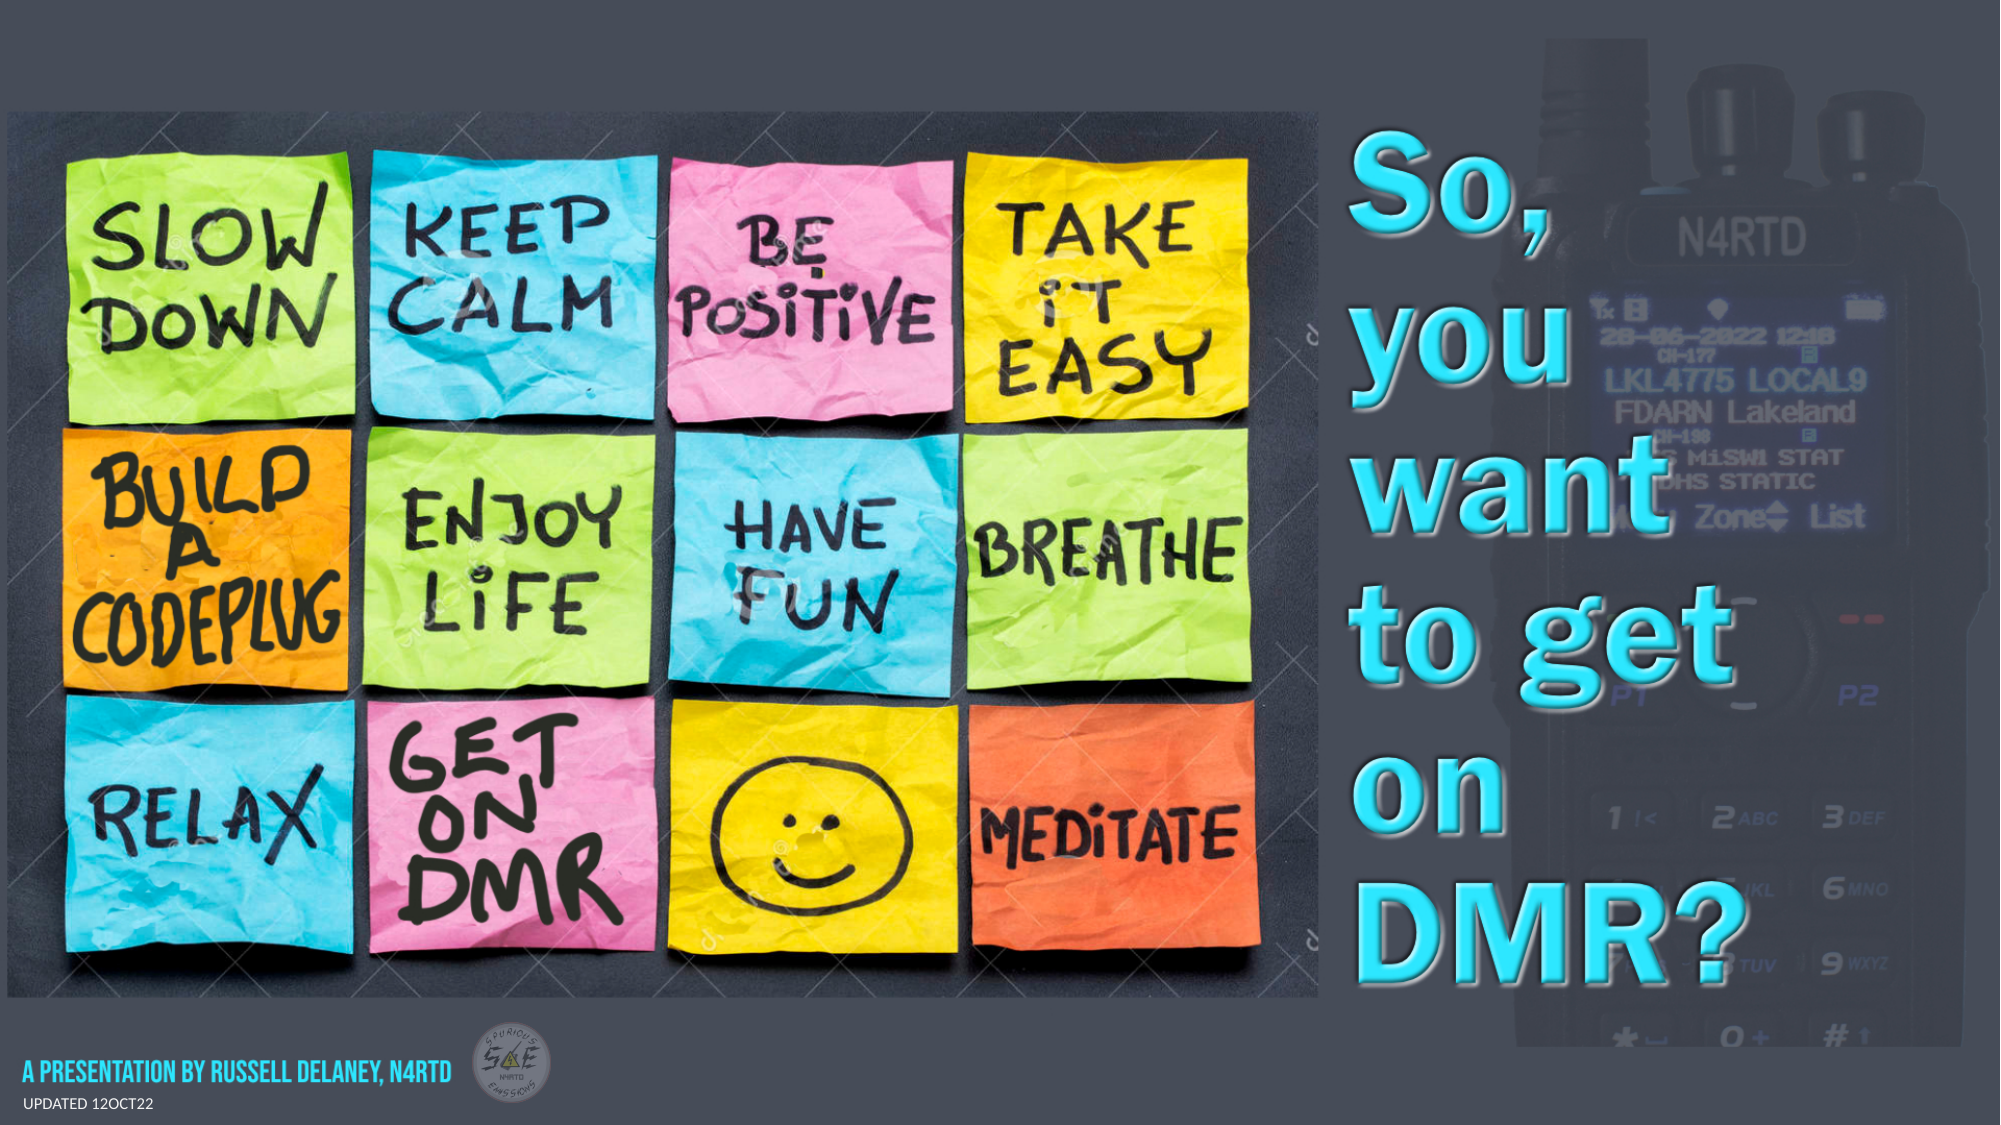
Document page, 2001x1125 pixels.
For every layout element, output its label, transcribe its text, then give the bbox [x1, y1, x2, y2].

picture [0, 0, 2000, 1125]
text_box UPDATED 12OCT22 [8, 1085, 170, 1121]
